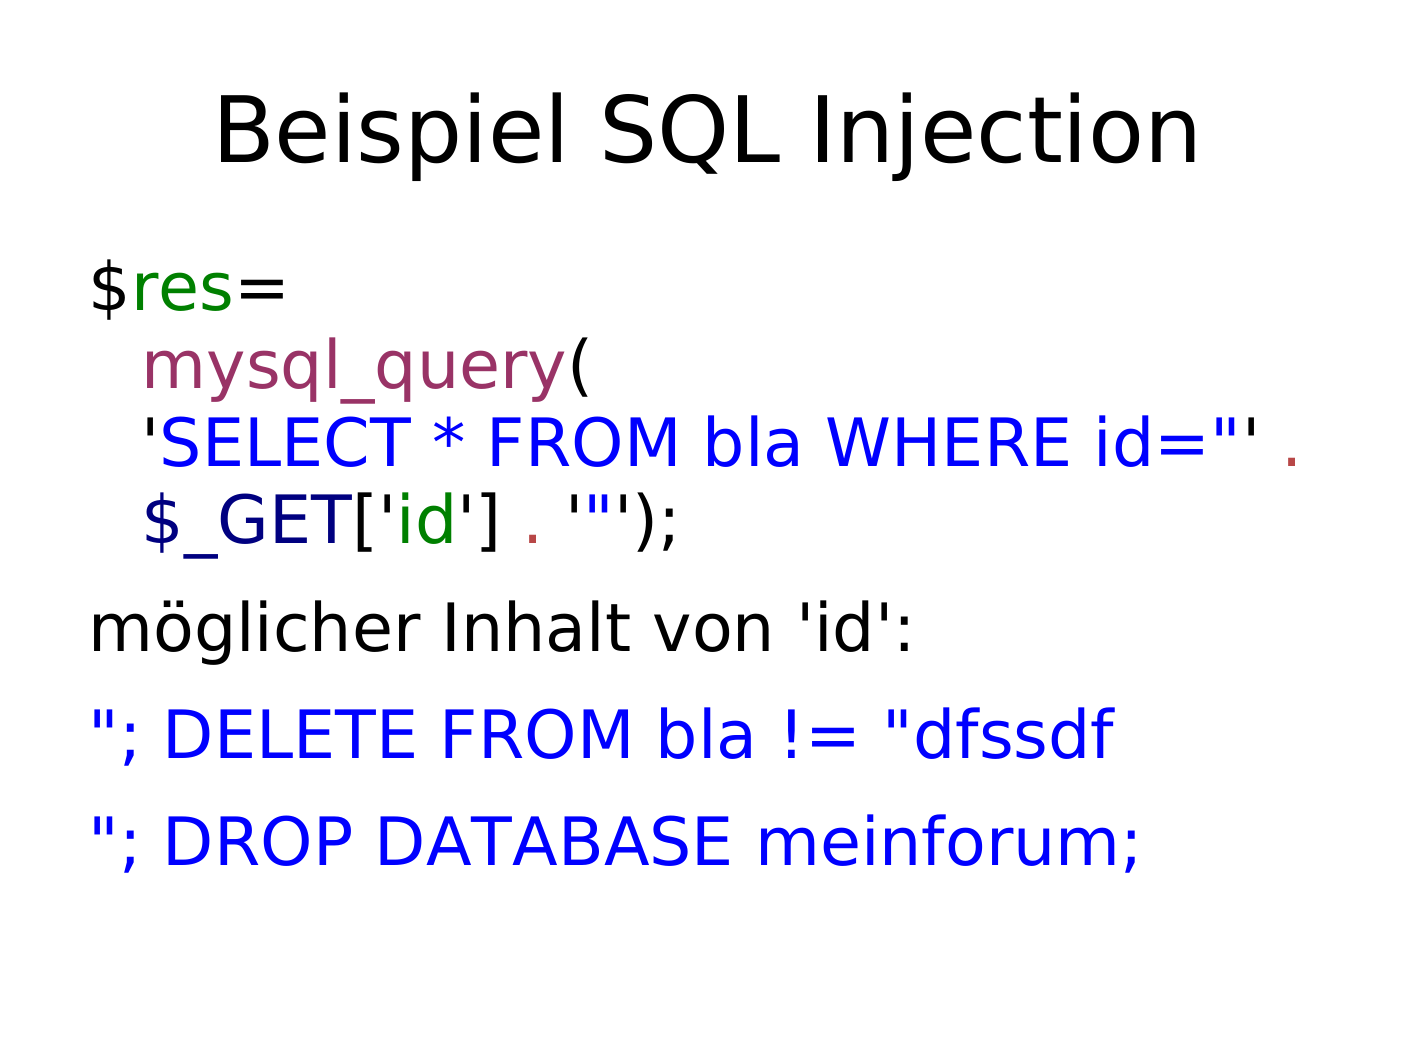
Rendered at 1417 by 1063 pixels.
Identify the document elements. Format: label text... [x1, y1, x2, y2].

list $res= mysql_query( 'SELECT * FROM bla WHERE id="' . $_GET['id'] . '"'); möglicher Inhalt von 'id': "; DELETE FROM bla != "dfssdf "; DROP DATABASE meinforum; [70, 248, 1346, 936]
title Beispiel SQL Injection [70, 49, 1346, 213]
